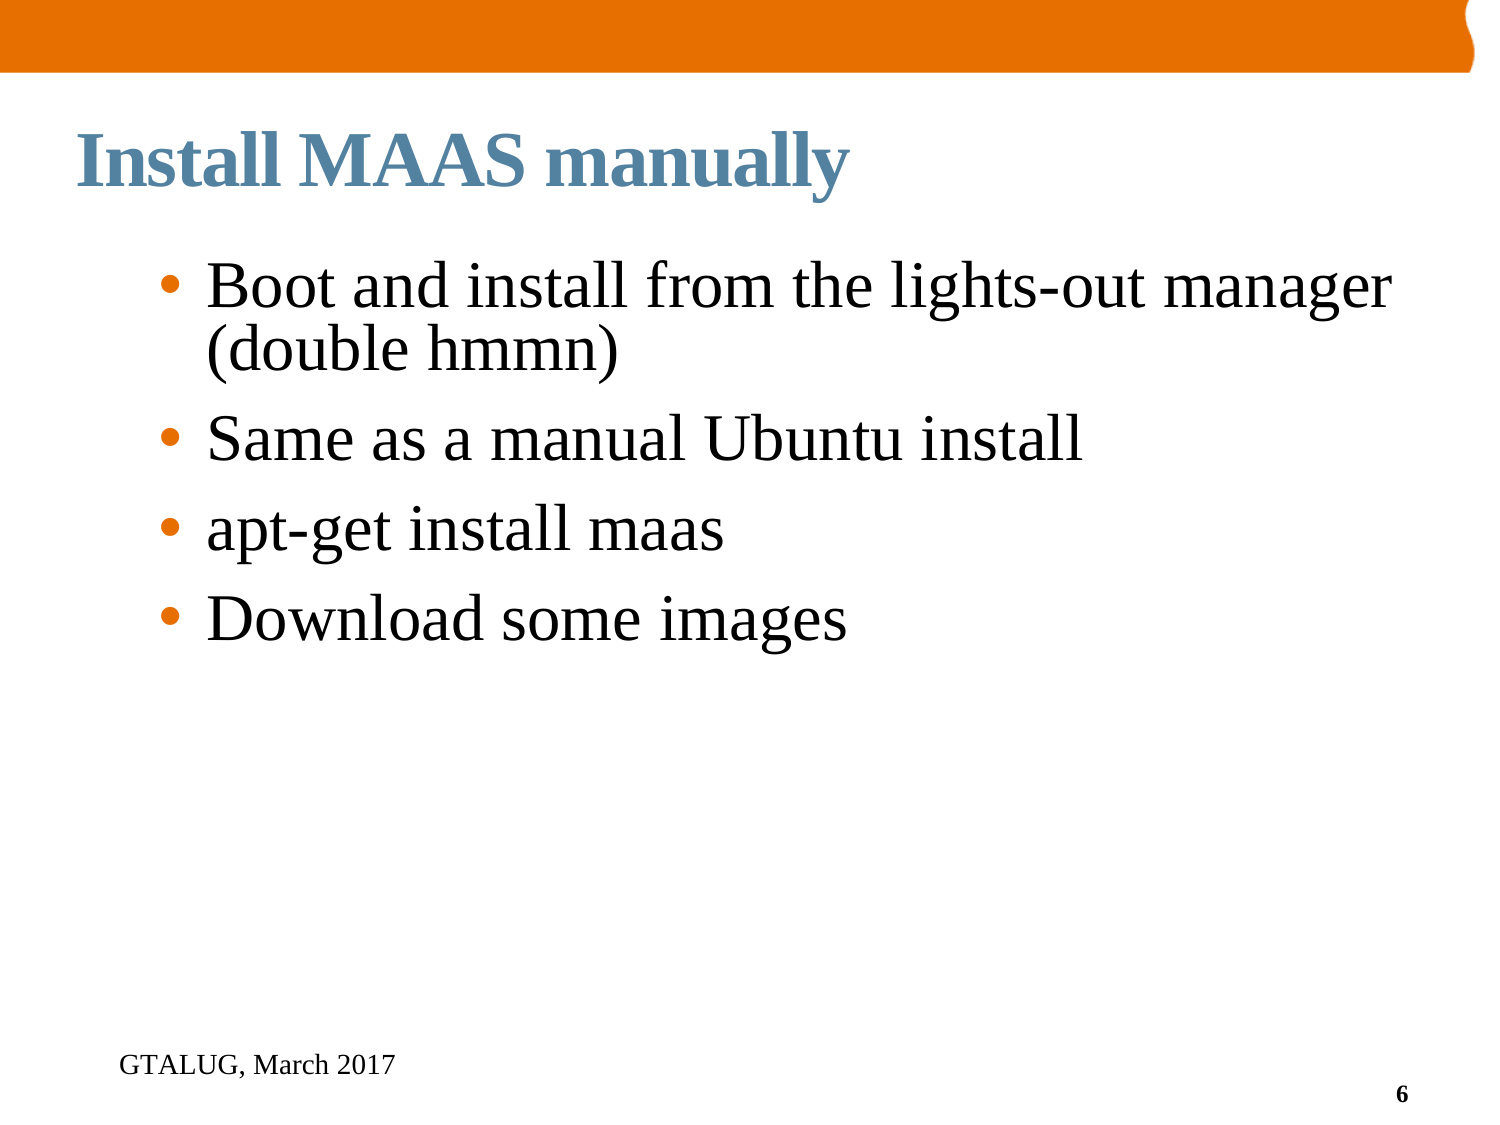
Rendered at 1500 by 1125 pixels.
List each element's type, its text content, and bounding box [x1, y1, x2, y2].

picture [0, 0, 1500, 75]
title Install MAAS manually [75, 122, 1438, 228]
list Boot and install from the lights-out manager (double hmmn) Same as a manual Ubuntu install apt-get install maas Download some images [64, 257, 1402, 1017]
